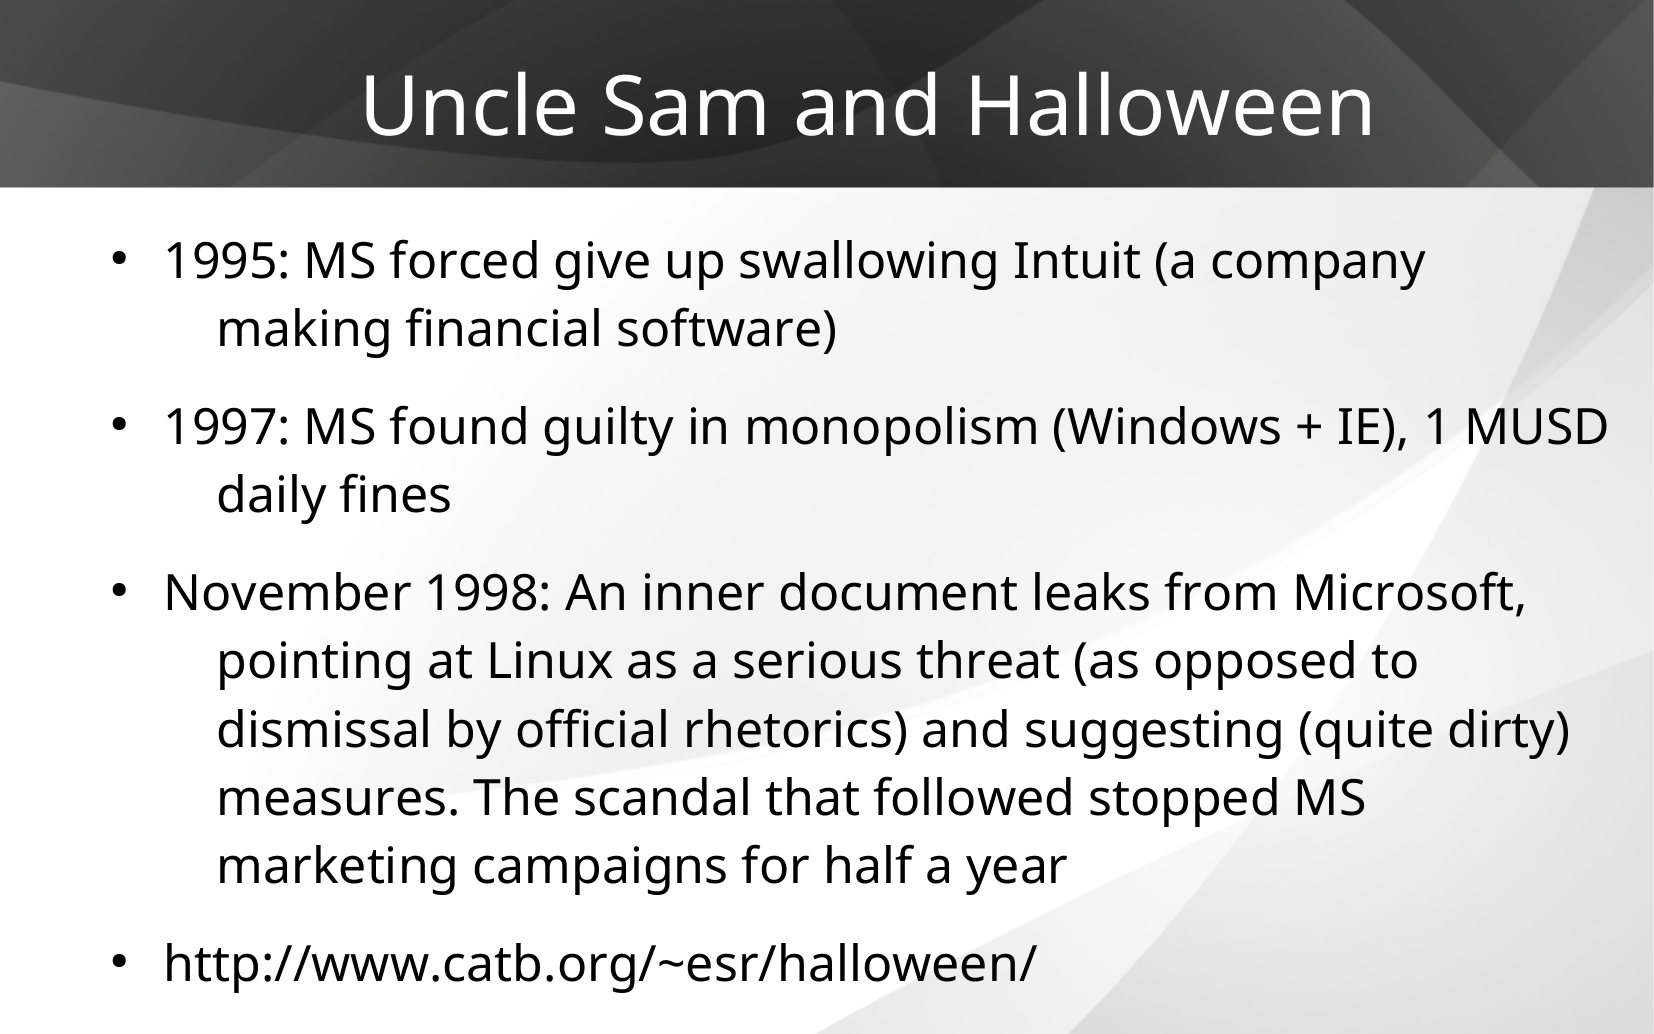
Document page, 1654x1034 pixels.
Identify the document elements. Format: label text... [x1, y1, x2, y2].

list 1995: MS forced give up swallowing Intuit (a company making financial software) 1997: MS found guilty in monopolism (Windows + IE), 1 MUSD daily fines November 1998: An inner document leaks from Microsoft, pointing at Linux as a serious threat (as opposed to dismissal by official rhetorics) and suggesting (quite dirty) measures. The scandal that followed stopped MS marketing campaigns for half a year http://www.catb.org/~esr/halloween/ [75, 225, 1613, 1013]
picture [0, 0, 1654, 1034]
title Uncle Sam and Halloween [124, 0, 1613, 208]
